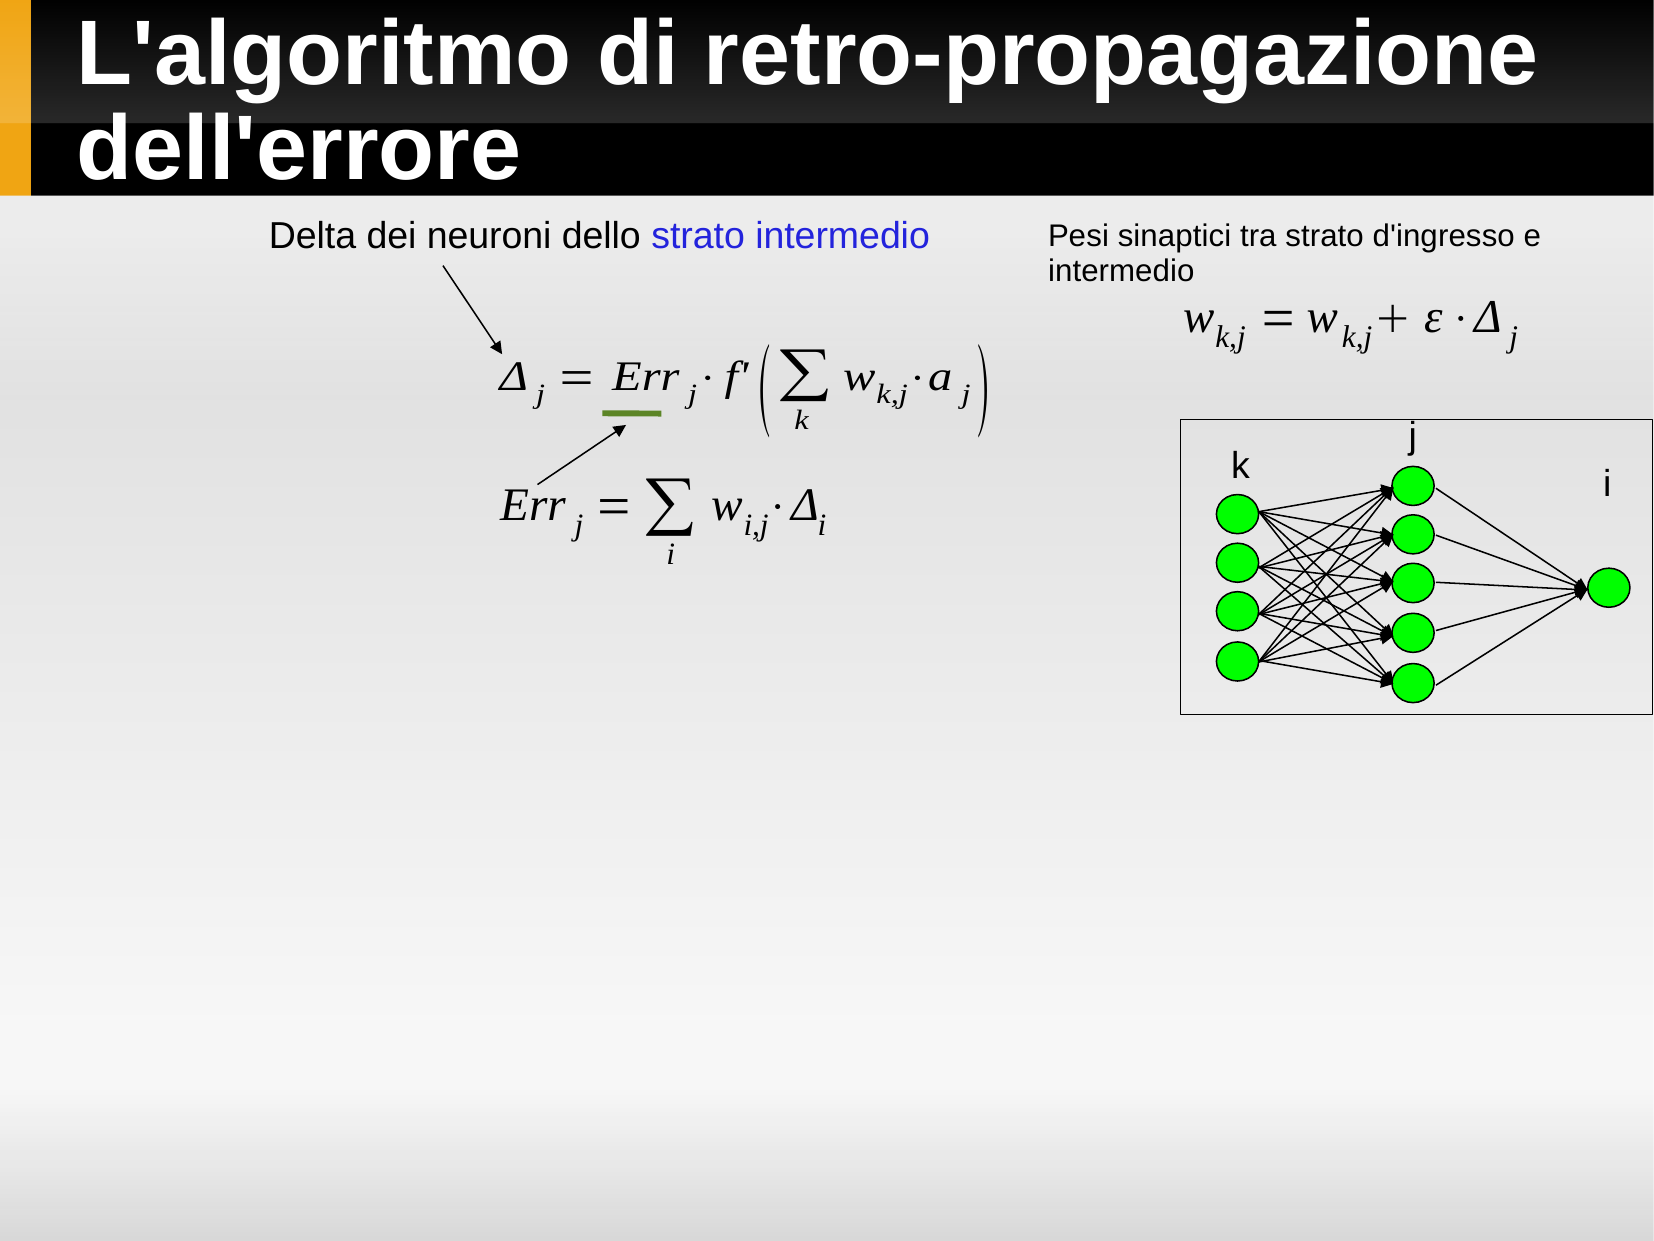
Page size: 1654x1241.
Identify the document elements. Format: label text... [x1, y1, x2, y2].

text_box [1216, 494, 1259, 534]
text_box [1391, 613, 1435, 653]
title L'algoritmo di retro-propagazione dell'errore [76, 1, 1565, 207]
text_box [1392, 563, 1435, 603]
text_box Delta dei neuroni dello strato intermedio [254, 206, 945, 264]
chart [1168, 296, 1536, 355]
text_box [1392, 514, 1435, 554]
text_box i [1588, 454, 1648, 512]
text_box [1391, 466, 1435, 506]
text_box [1216, 591, 1259, 631]
text_box [1392, 663, 1435, 703]
text_box j [1393, 407, 1453, 464]
text_box Pesi sinaptici tra strato d'ingresso e intermedio [1033, 210, 1654, 296]
text_box [1216, 641, 1259, 682]
text_box [1587, 568, 1630, 608]
chart [484, 342, 1007, 441]
picture [0, 0, 1654, 1241]
text_box [1216, 543, 1259, 583]
chart [485, 473, 845, 573]
text_box k [1216, 436, 1276, 494]
